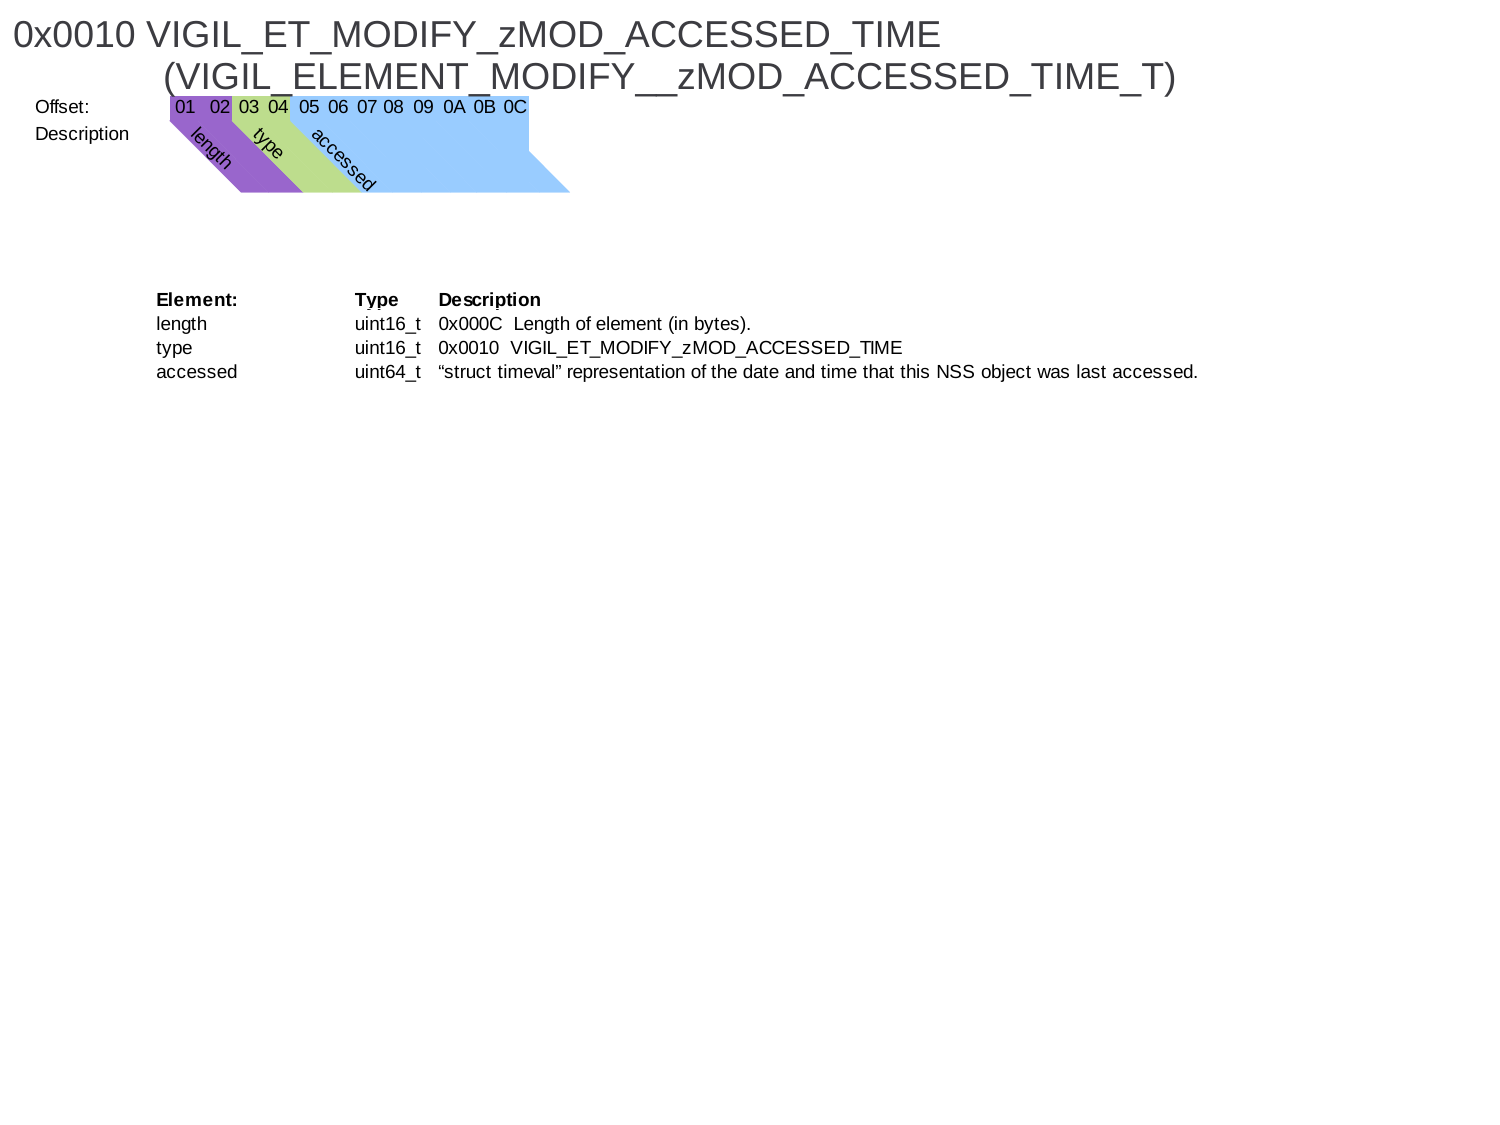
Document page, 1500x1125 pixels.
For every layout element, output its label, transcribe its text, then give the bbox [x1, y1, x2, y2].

text_box 0x0010 VIGIL_ET_MODIFY_zMOD_ACCESSED_TIME (VIGIL_ELEMENT_MODIFY__zMOD_ACCESSED_TIME_T) [13, 13, 1440, 98]
chart [33, 98, 1345, 388]
